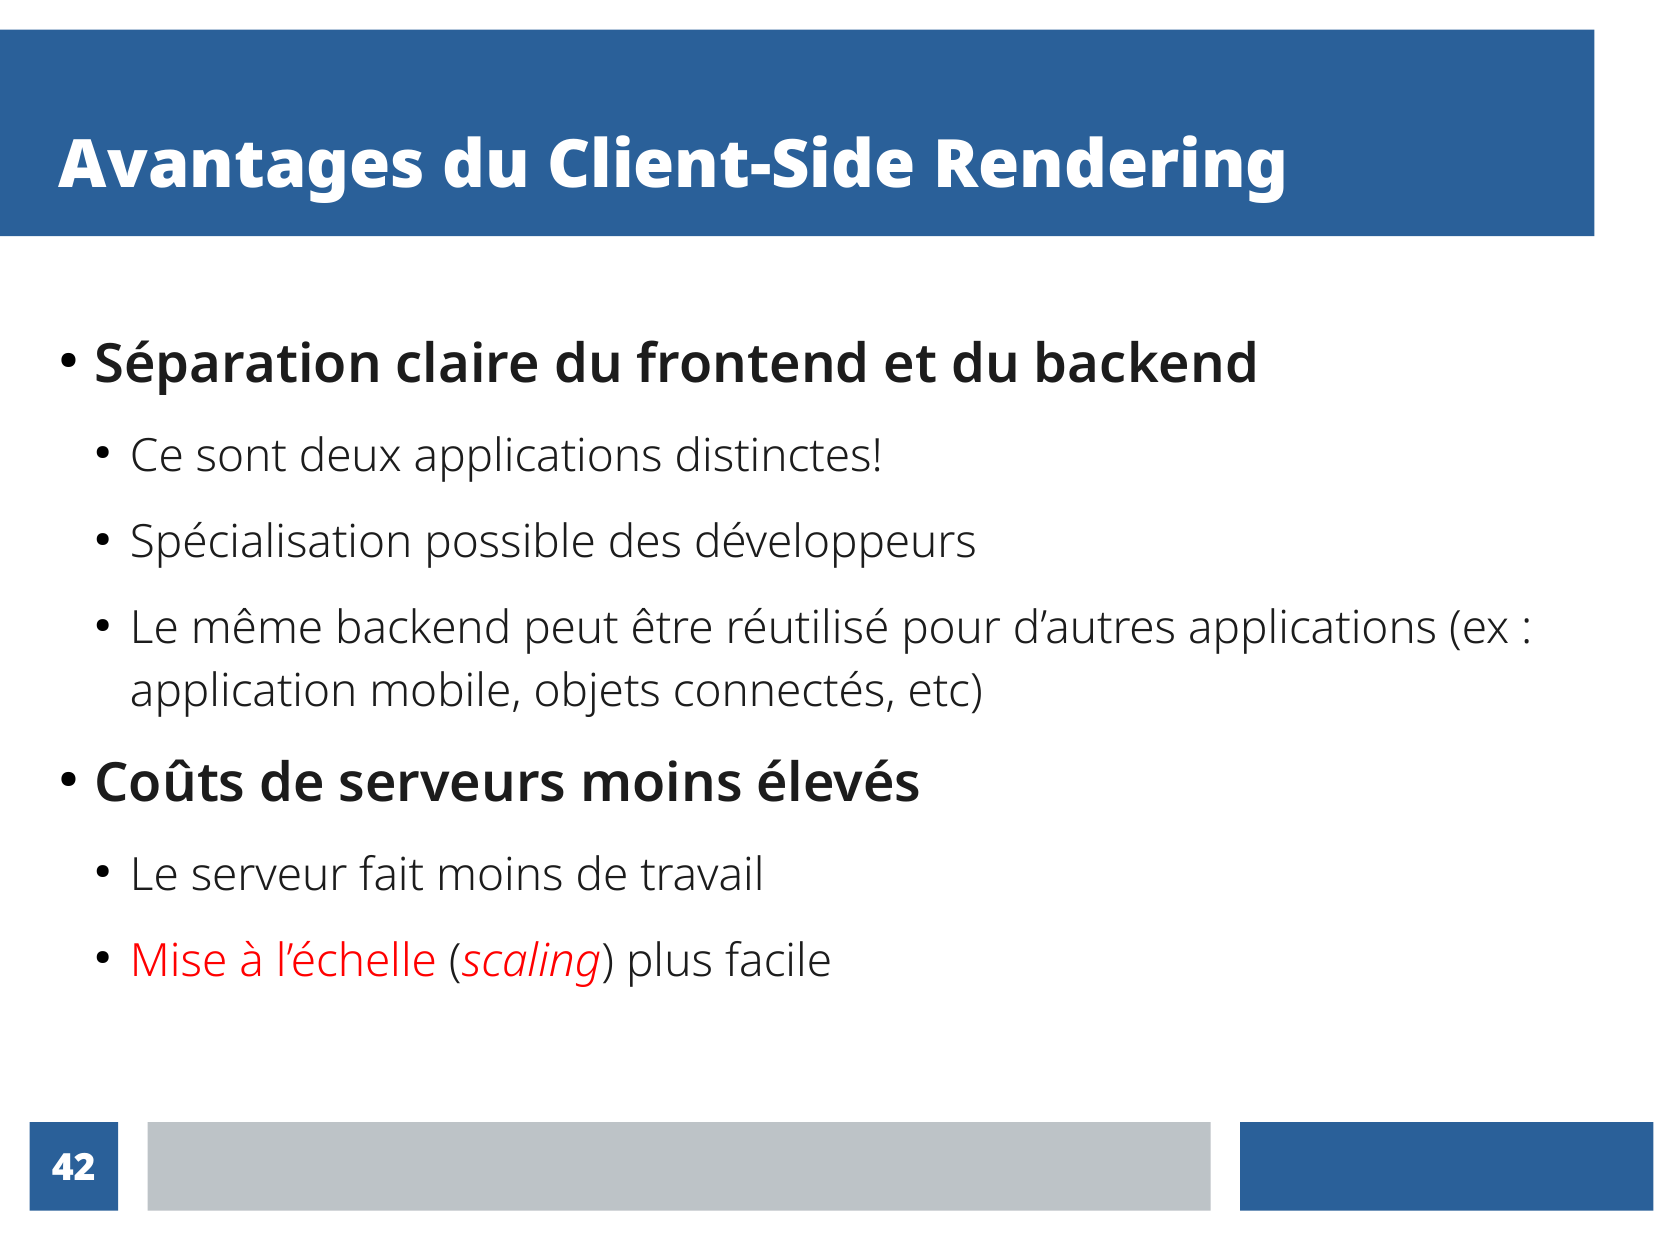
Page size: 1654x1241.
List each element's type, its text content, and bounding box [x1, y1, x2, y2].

list Séparation claire du frontend et du backend Ce sont deux applications distinctes! Spécialisation possible des développeurs Le même backend peut être réutilisé pour d’autres applications (ex : application mobile, objets connectés, etc) Coûts de serveurs moins élevés Le serveur fait moins de travail Mise à l’échelle (scaling) plus facile [59, 324, 1565, 1093]
title Avantages du Client-Side Rendering [59, 59, 1595, 207]
